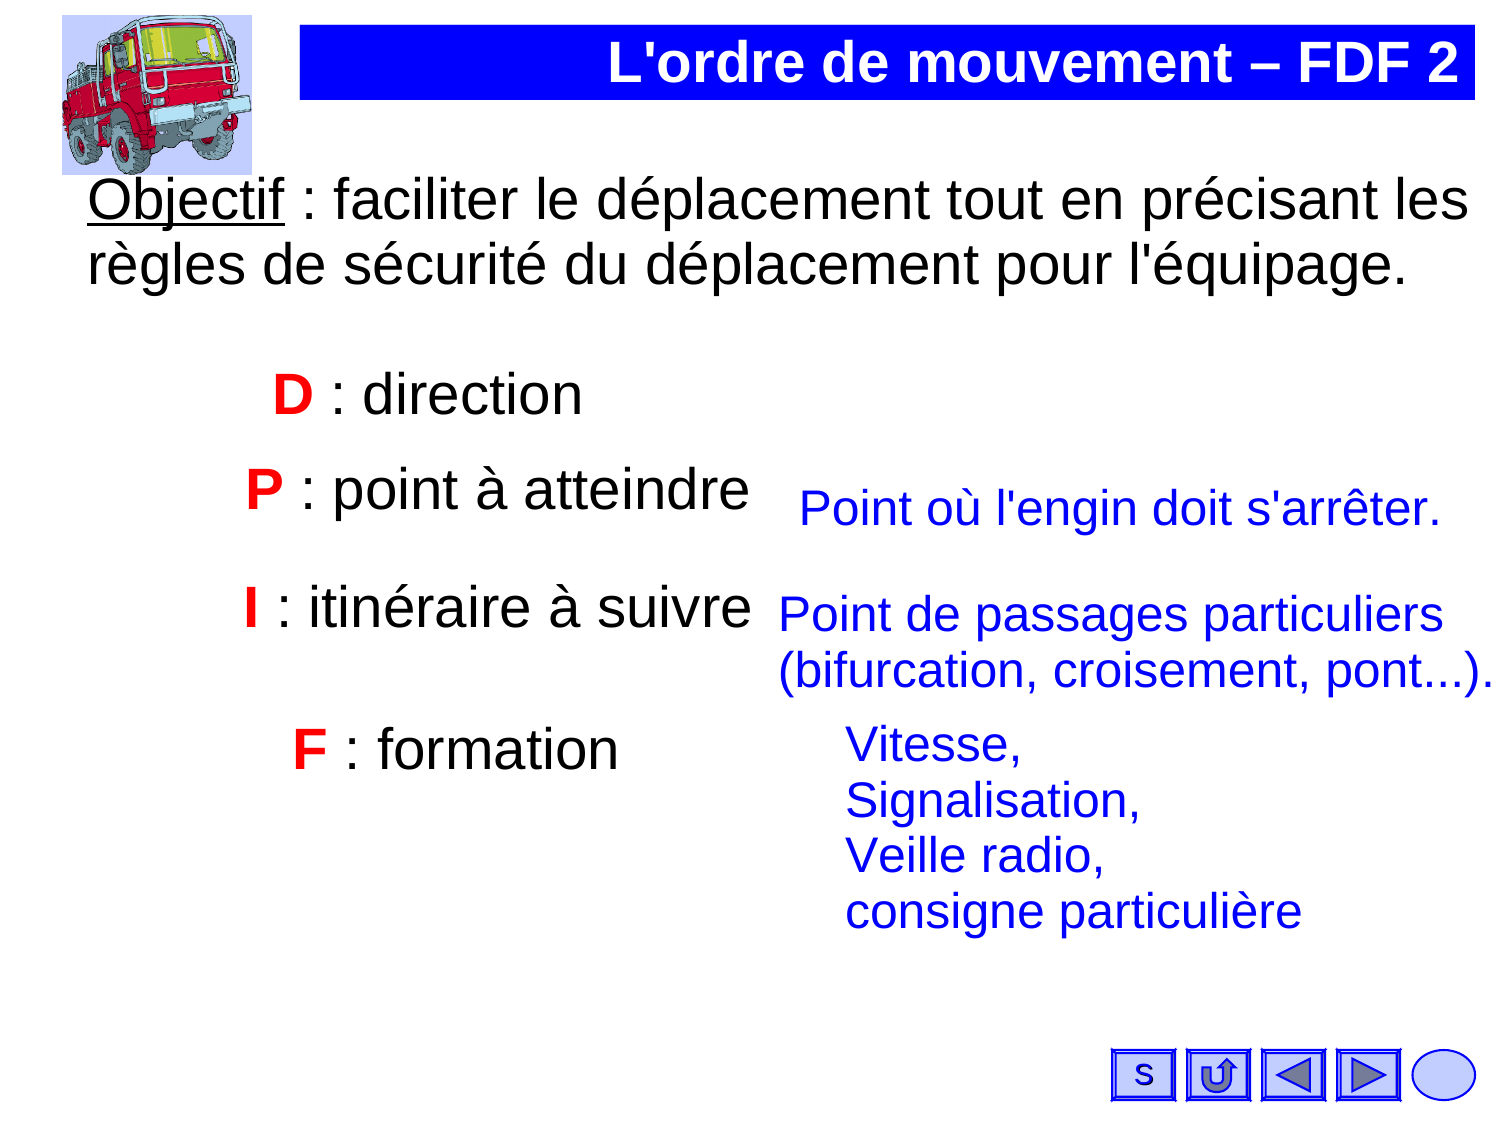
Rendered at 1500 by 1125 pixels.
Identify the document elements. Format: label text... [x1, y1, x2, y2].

text_box L'ordre de mouvement – FDF 2 [299, 24, 1475, 100]
text_box [1412, 1050, 1476, 1101]
text_box P : point à atteindre [230, 448, 767, 530]
text_box Point de passages particuliers (bifurcation, croisement, pont...). [763, 578, 1500, 706]
text_box D : direction [257, 354, 599, 435]
text_box Vitesse, Signalisation, Veille radio, consigne particulière [830, 708, 1318, 948]
text_box Objectif : faciliter le déplacement tout en précisant les règles de sécurité du déplacement pour l'équipage. [72, 159, 1500, 305]
text_box I : itinéraire à suivre [228, 566, 769, 648]
text_box Point où l'engin doit s'arrêter. [783, 472, 1458, 544]
text_box F : formation [278, 708, 636, 790]
